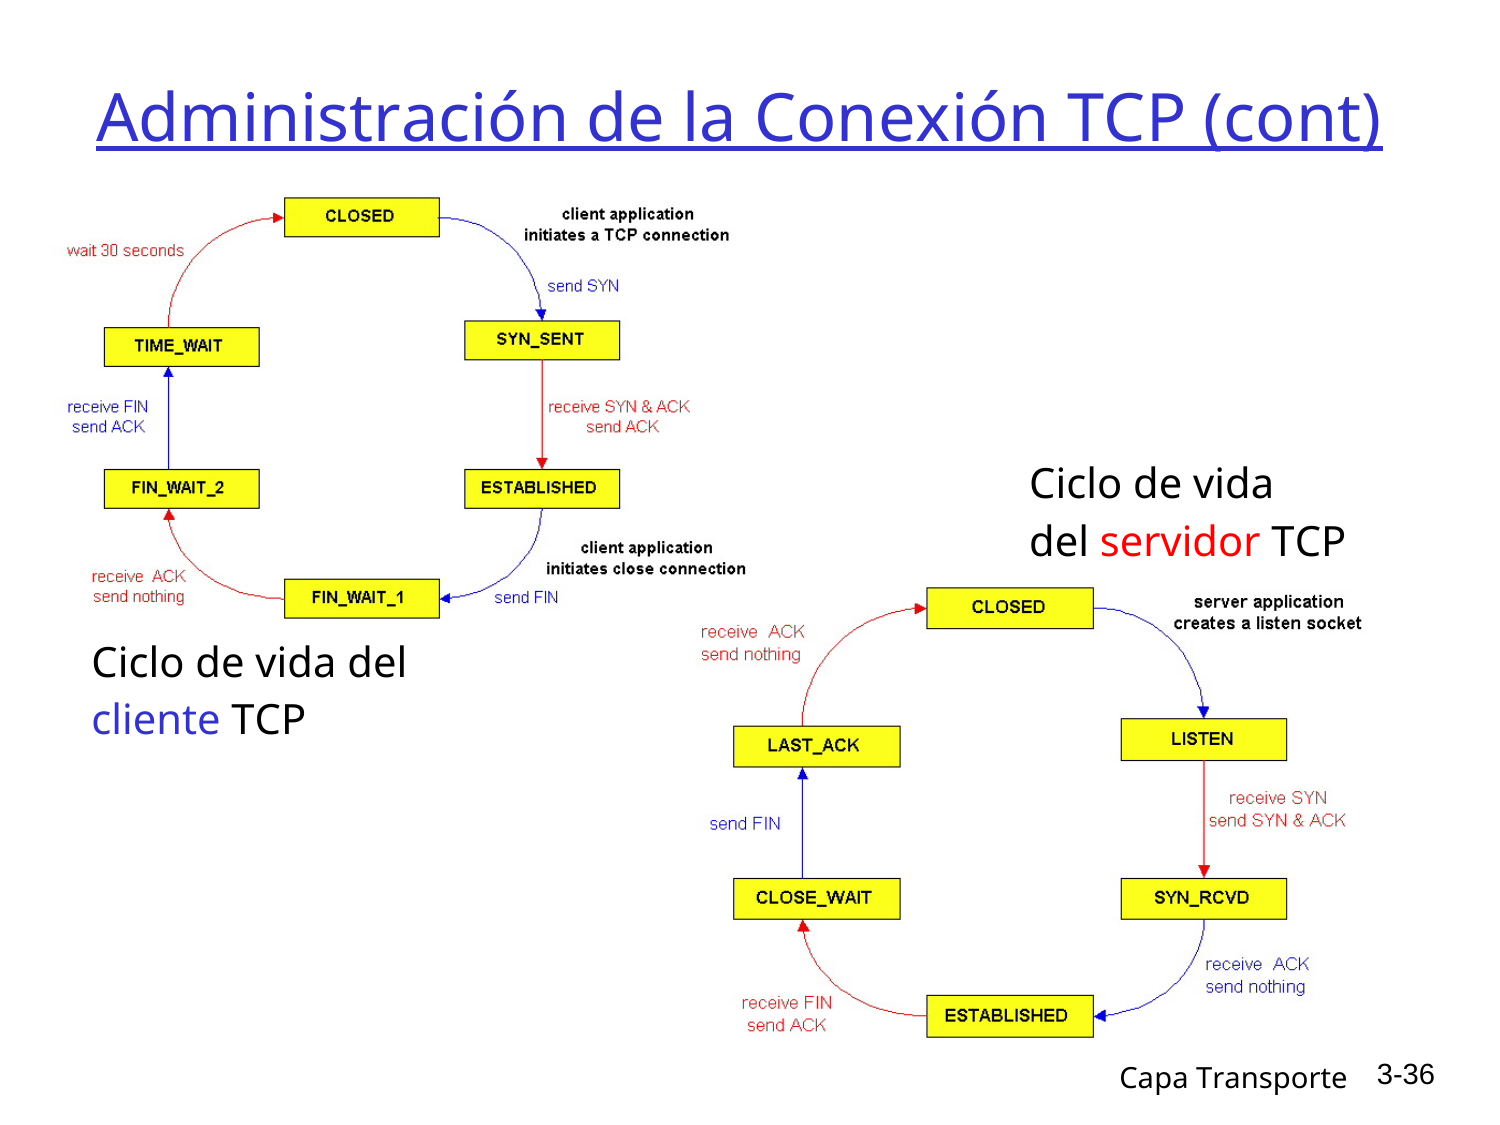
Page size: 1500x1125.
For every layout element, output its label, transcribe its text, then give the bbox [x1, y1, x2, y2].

text_box Ciclo de vida del cliente TCP [76, 624, 423, 755]
picture [0, 193, 1401, 1041]
title Administración de la Conexión TCP (cont) [81, 21, 1438, 210]
text_box Ciclo de vida del servidor TCP [1014, 446, 1362, 577]
